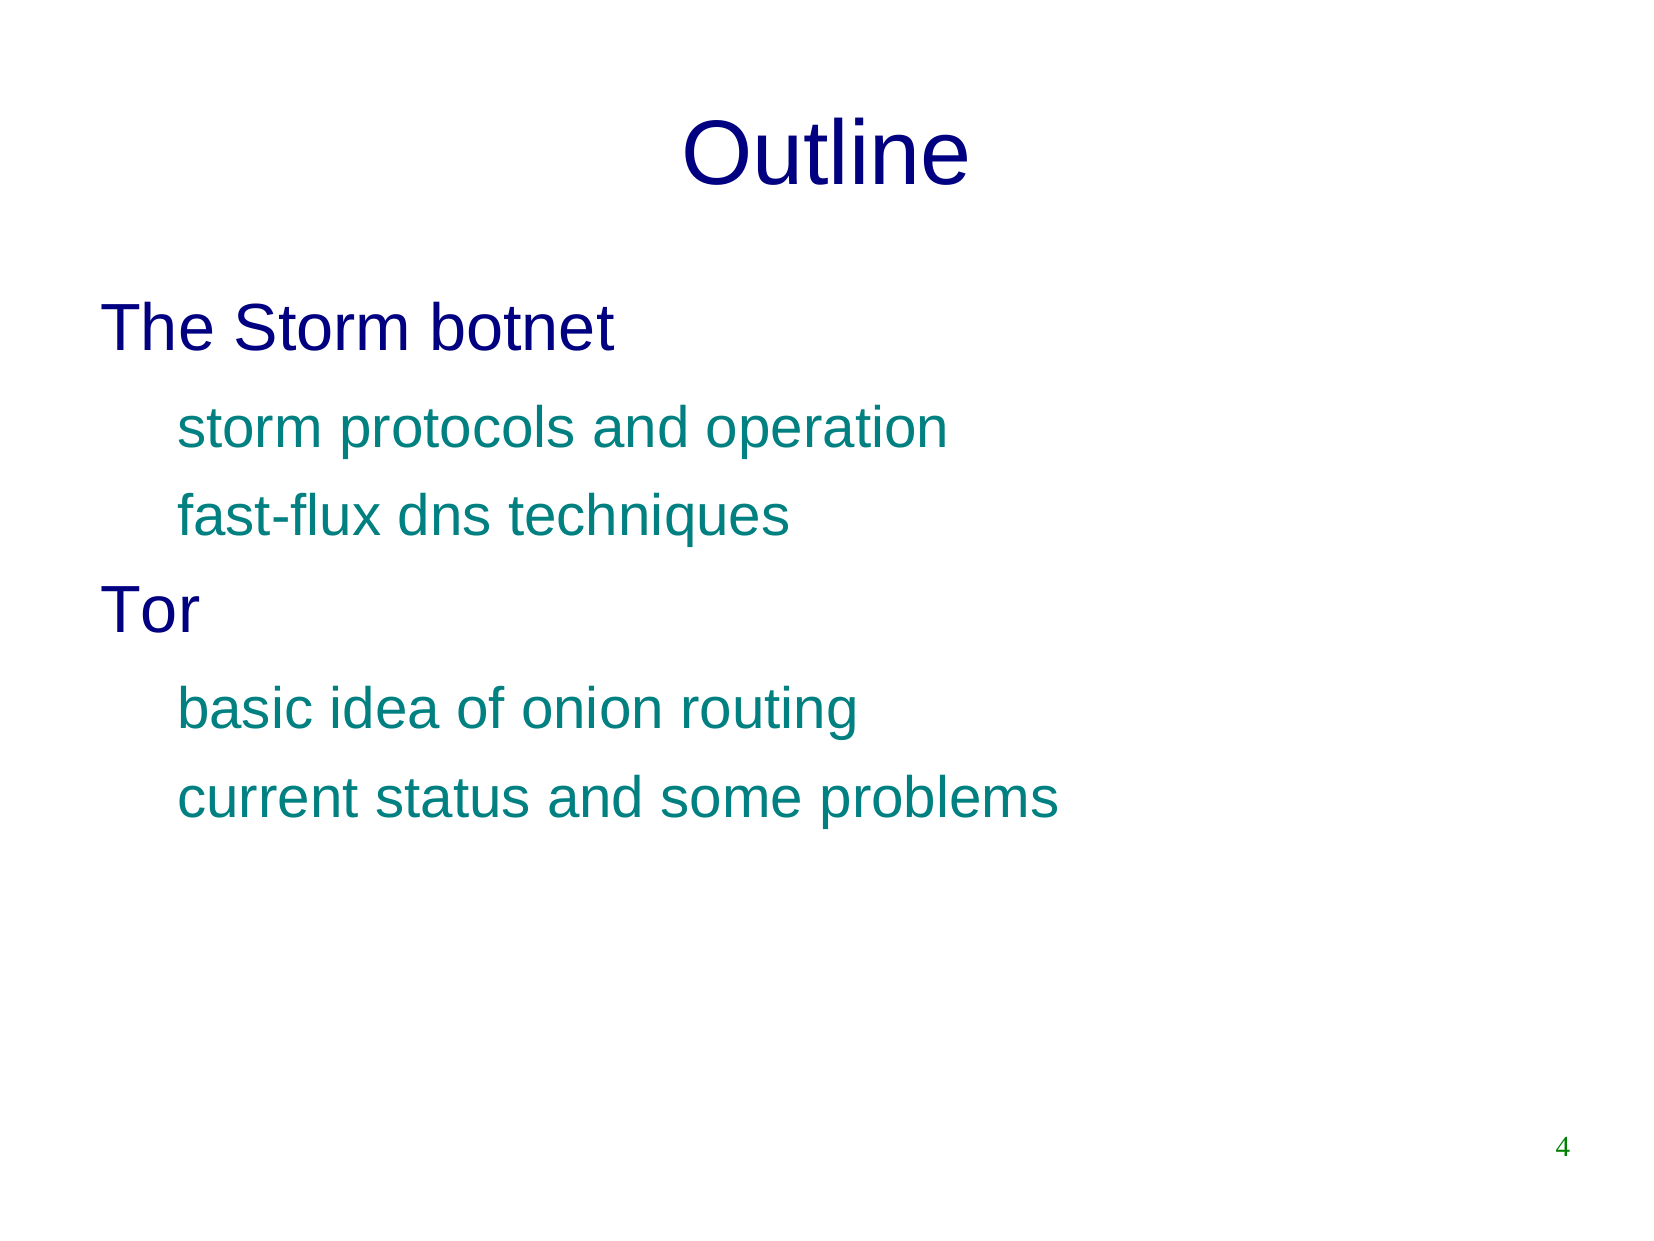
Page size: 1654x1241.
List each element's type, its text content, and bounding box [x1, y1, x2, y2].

list The Storm botnet storm protocols and operation fast-flux dns techniques Tor basic idea of onion routing current status and some problems [82, 290, 1571, 1095]
title Outline [82, 56, 1571, 250]
